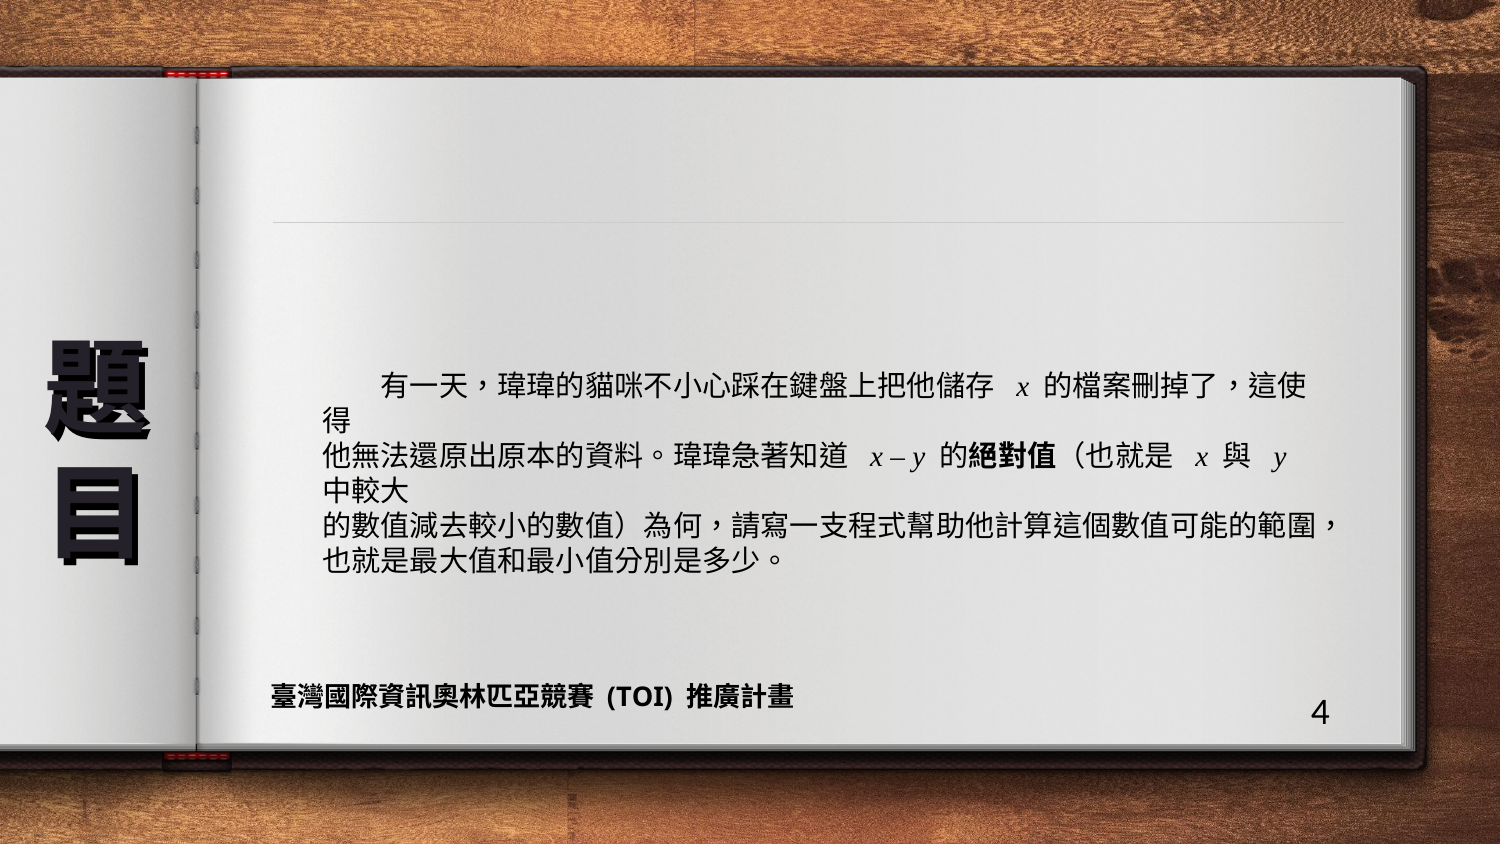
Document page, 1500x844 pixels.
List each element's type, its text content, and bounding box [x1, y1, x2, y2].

text_box 有一天，瑋瑋的貓咪不小心踩在鍵盤上把他儲存 x 的檔案刪掉了，這使得 他無法還原出原本的資料。瑋瑋急著知道 x – y 的絕對值（也就是 x 與 y 中較大 的數值減去較小的數值）為何，請寫一支程式幫助他計算這個數值可能的範圍， 也就是最大值和最小值分別是多少。 [307, 360, 1341, 585]
text_box [1295, 672, 1386, 737]
title 題 目 [28, 306, 210, 552]
